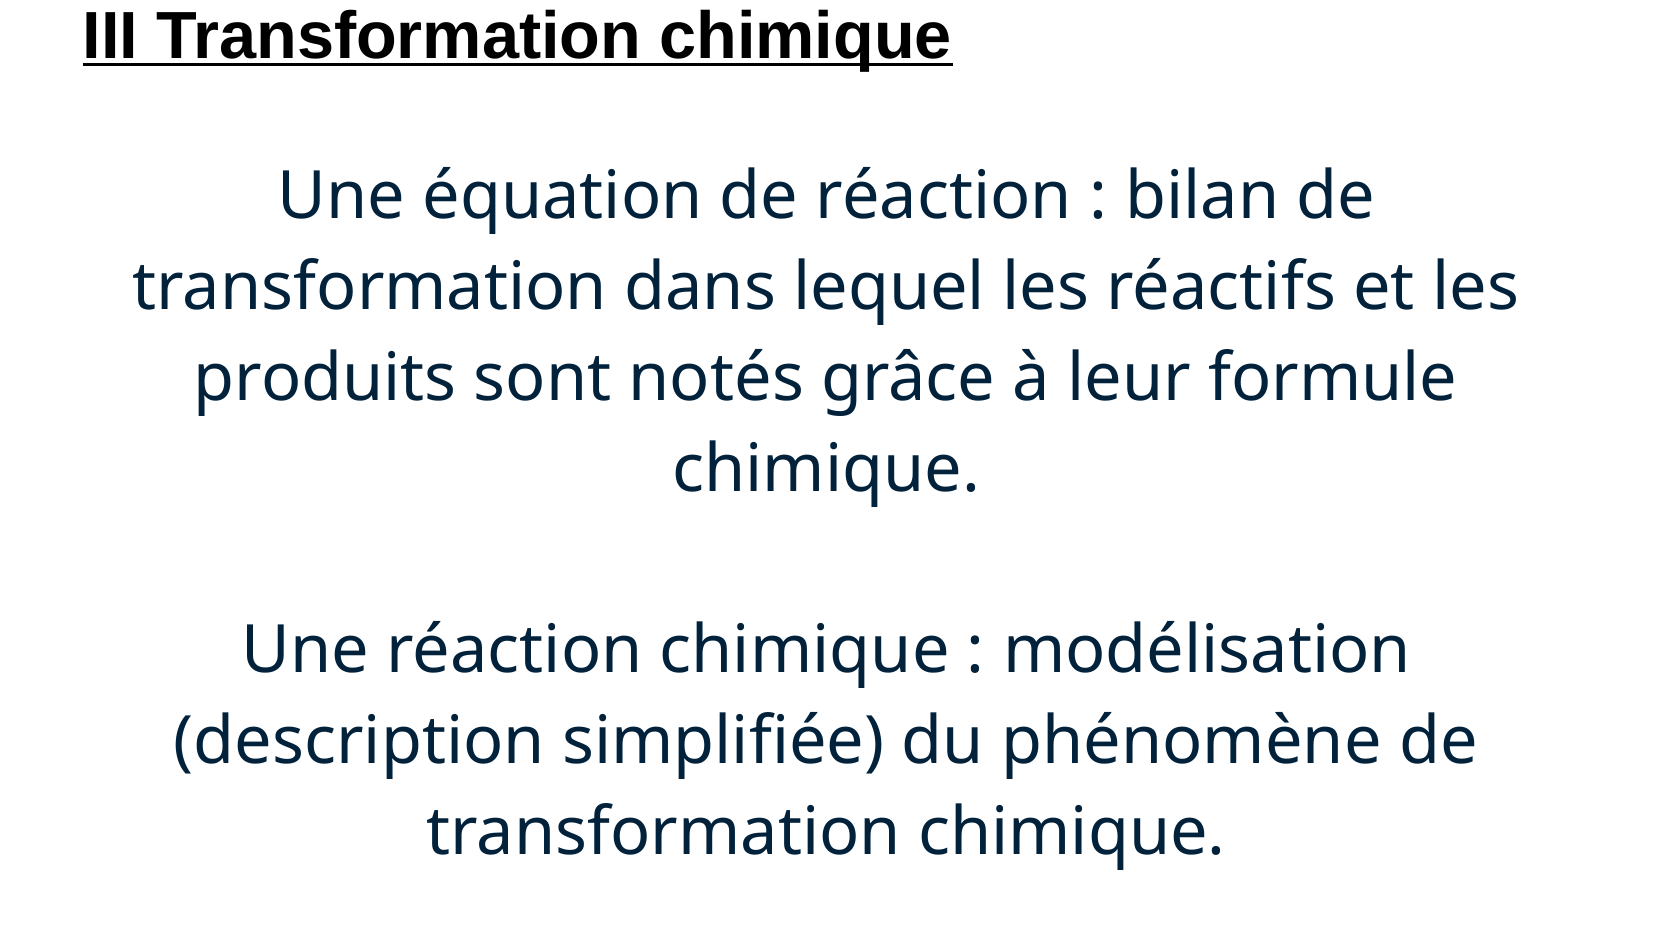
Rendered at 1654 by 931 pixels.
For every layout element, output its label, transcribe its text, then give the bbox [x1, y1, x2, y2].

subtitle III Transformation chimique Une équation de réaction : bilan de transformation dans lequel les réactifs et les produits sont notés grâce à leur formule chimique. Une réaction chimique : modélisation (description simplifiée) du phénomène de transformation chimique. [82, 15, 1571, 857]
